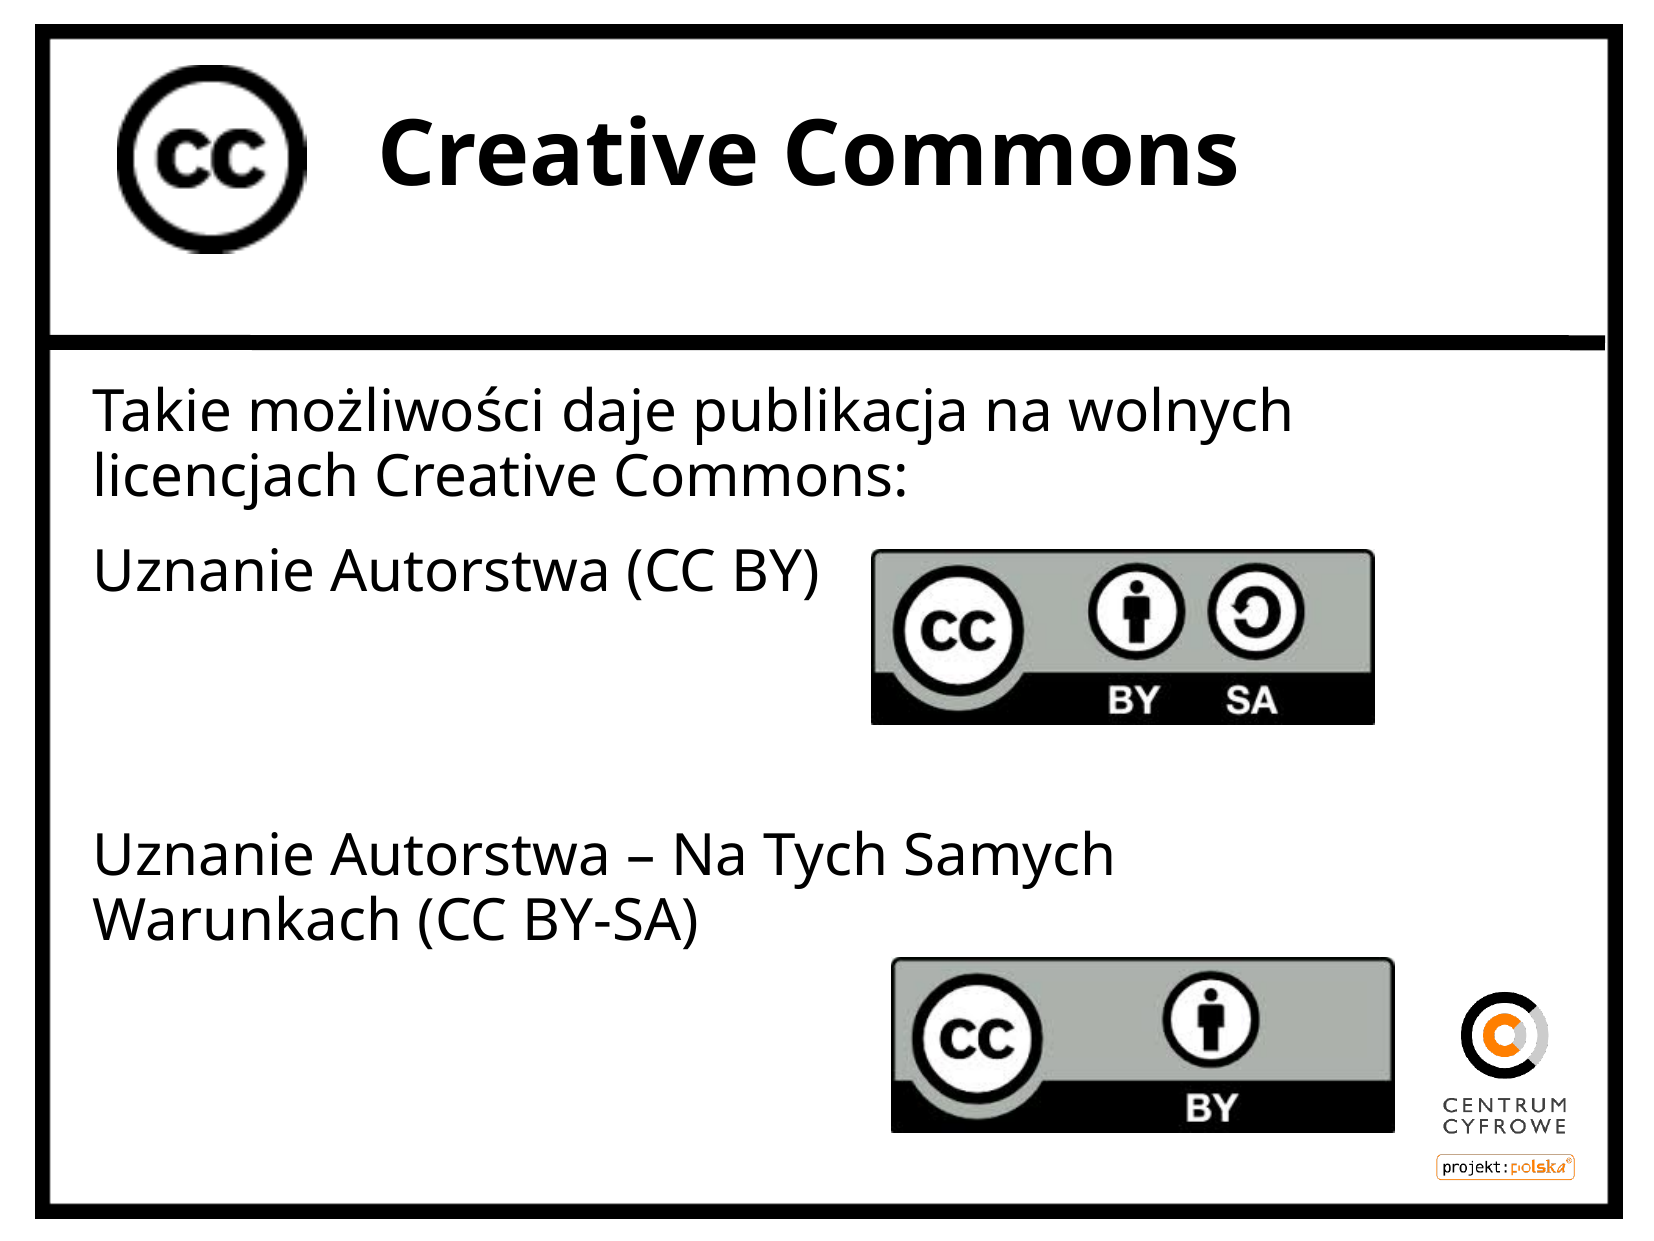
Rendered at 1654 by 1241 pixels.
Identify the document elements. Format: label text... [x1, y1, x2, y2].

text_box Creative Commons [73, 90, 1546, 301]
picture [35, 24, 1623, 1219]
text_box Takie możliwości daje publikacja na wolnych licencjach Creative Commons: Uznanie Autorstwa (CC BY) Uznanie Autorstwa – Na Tych Samych Warunkach (CC BY-SA) [78, 366, 1429, 1109]
